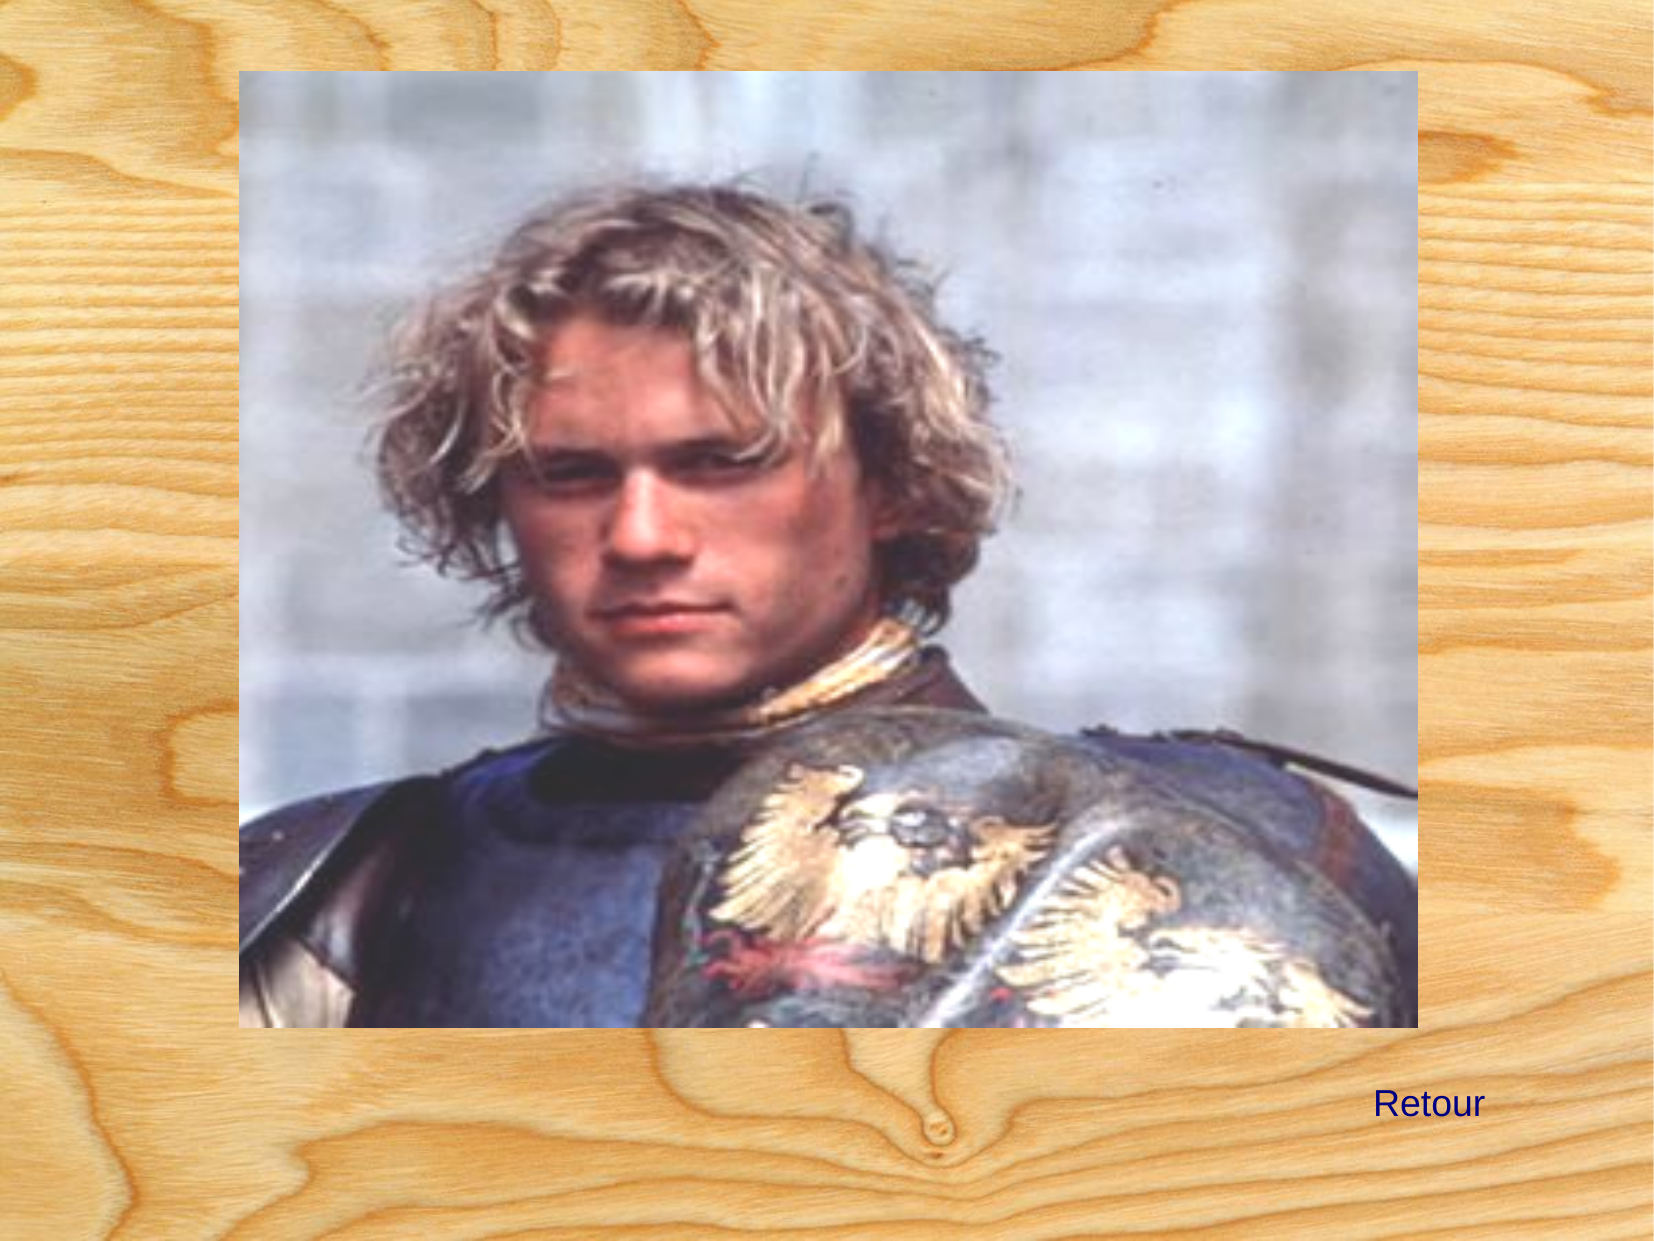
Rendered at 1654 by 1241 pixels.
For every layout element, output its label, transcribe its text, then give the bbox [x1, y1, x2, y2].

text_box Retour [1358, 1074, 1583, 1132]
picture [0, 0, 1654, 1241]
